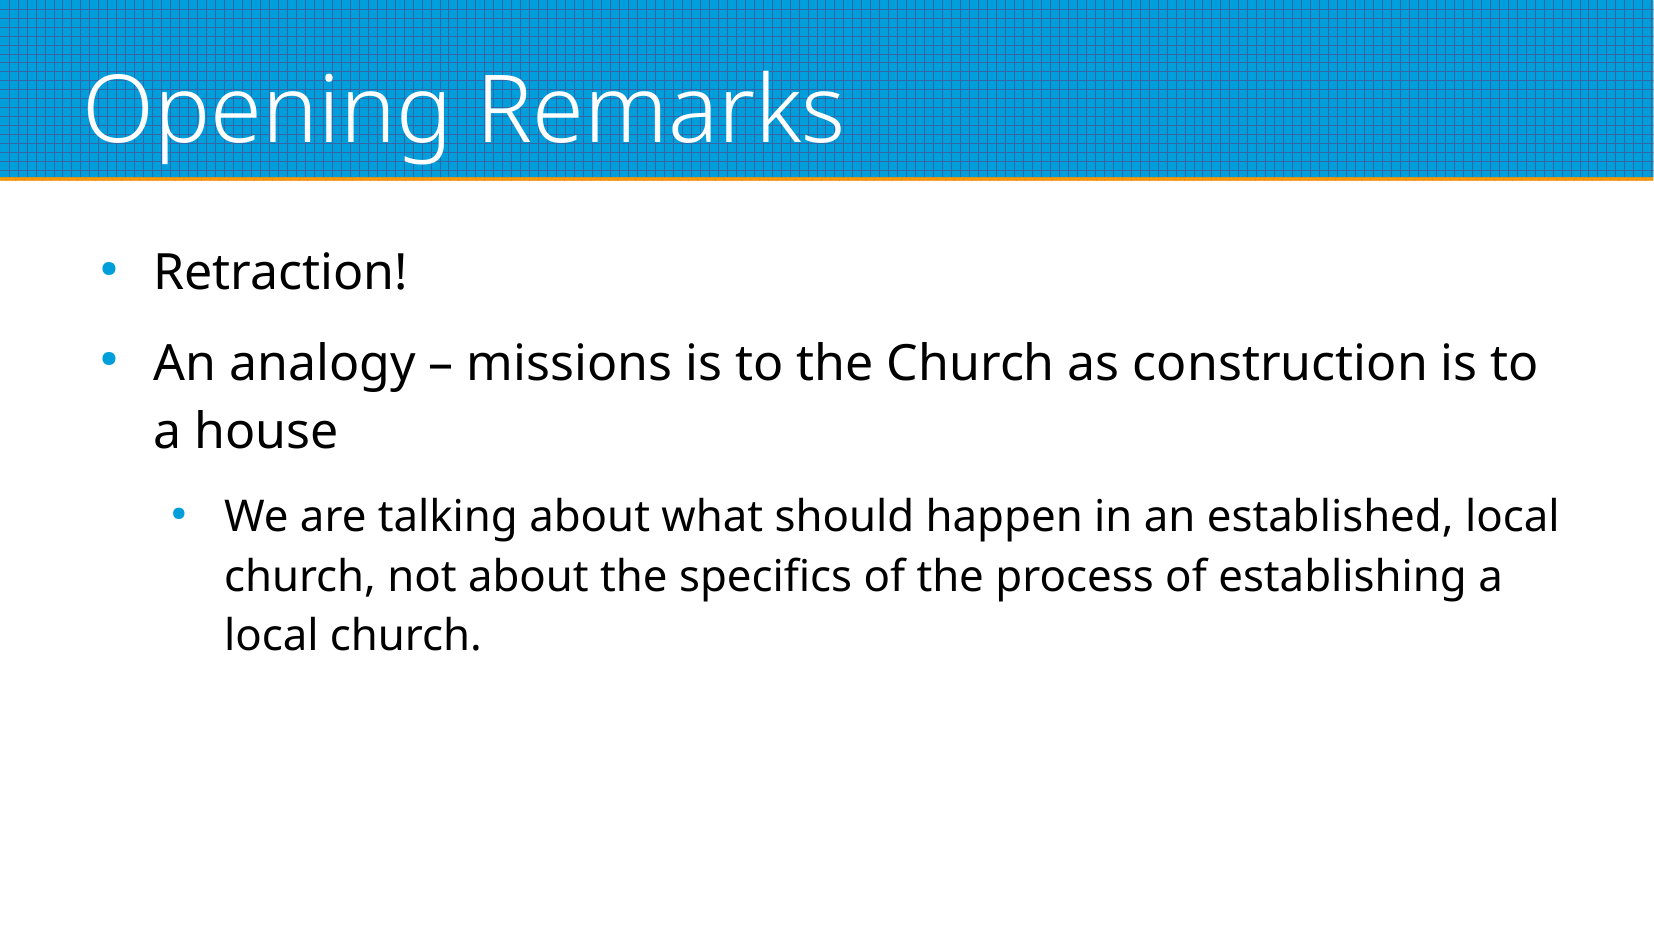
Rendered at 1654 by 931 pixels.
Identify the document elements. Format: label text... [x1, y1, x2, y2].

list Retraction! An analogy – missions is to the Church as construction is to a house We are talking about what should happen in an established, local church, not about the specifics of the process of establishing a local church. [82, 236, 1563, 811]
title Opening Remarks [82, 14, 1571, 171]
